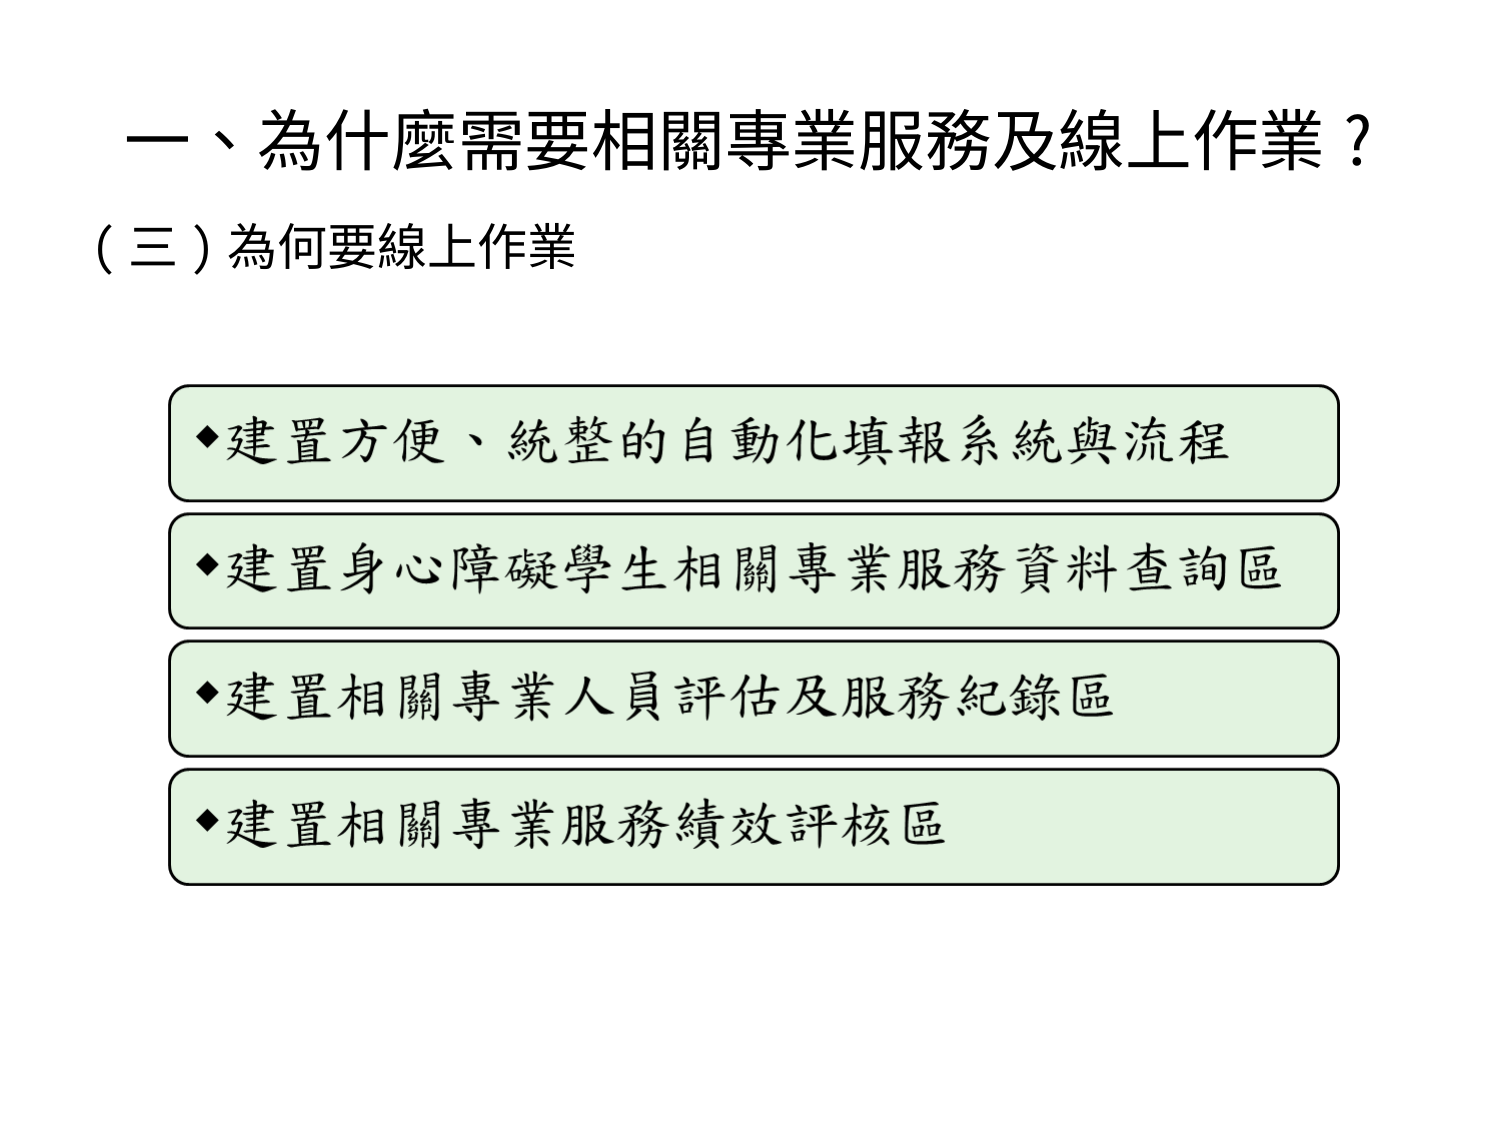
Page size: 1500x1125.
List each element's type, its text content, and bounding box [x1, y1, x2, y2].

title 一、為什麼需要相關專業服務及線上作業? [75, 45, 1425, 233]
picture [160, 301, 1340, 967]
list (三)為何要線上作業 [76, 208, 1427, 951]
